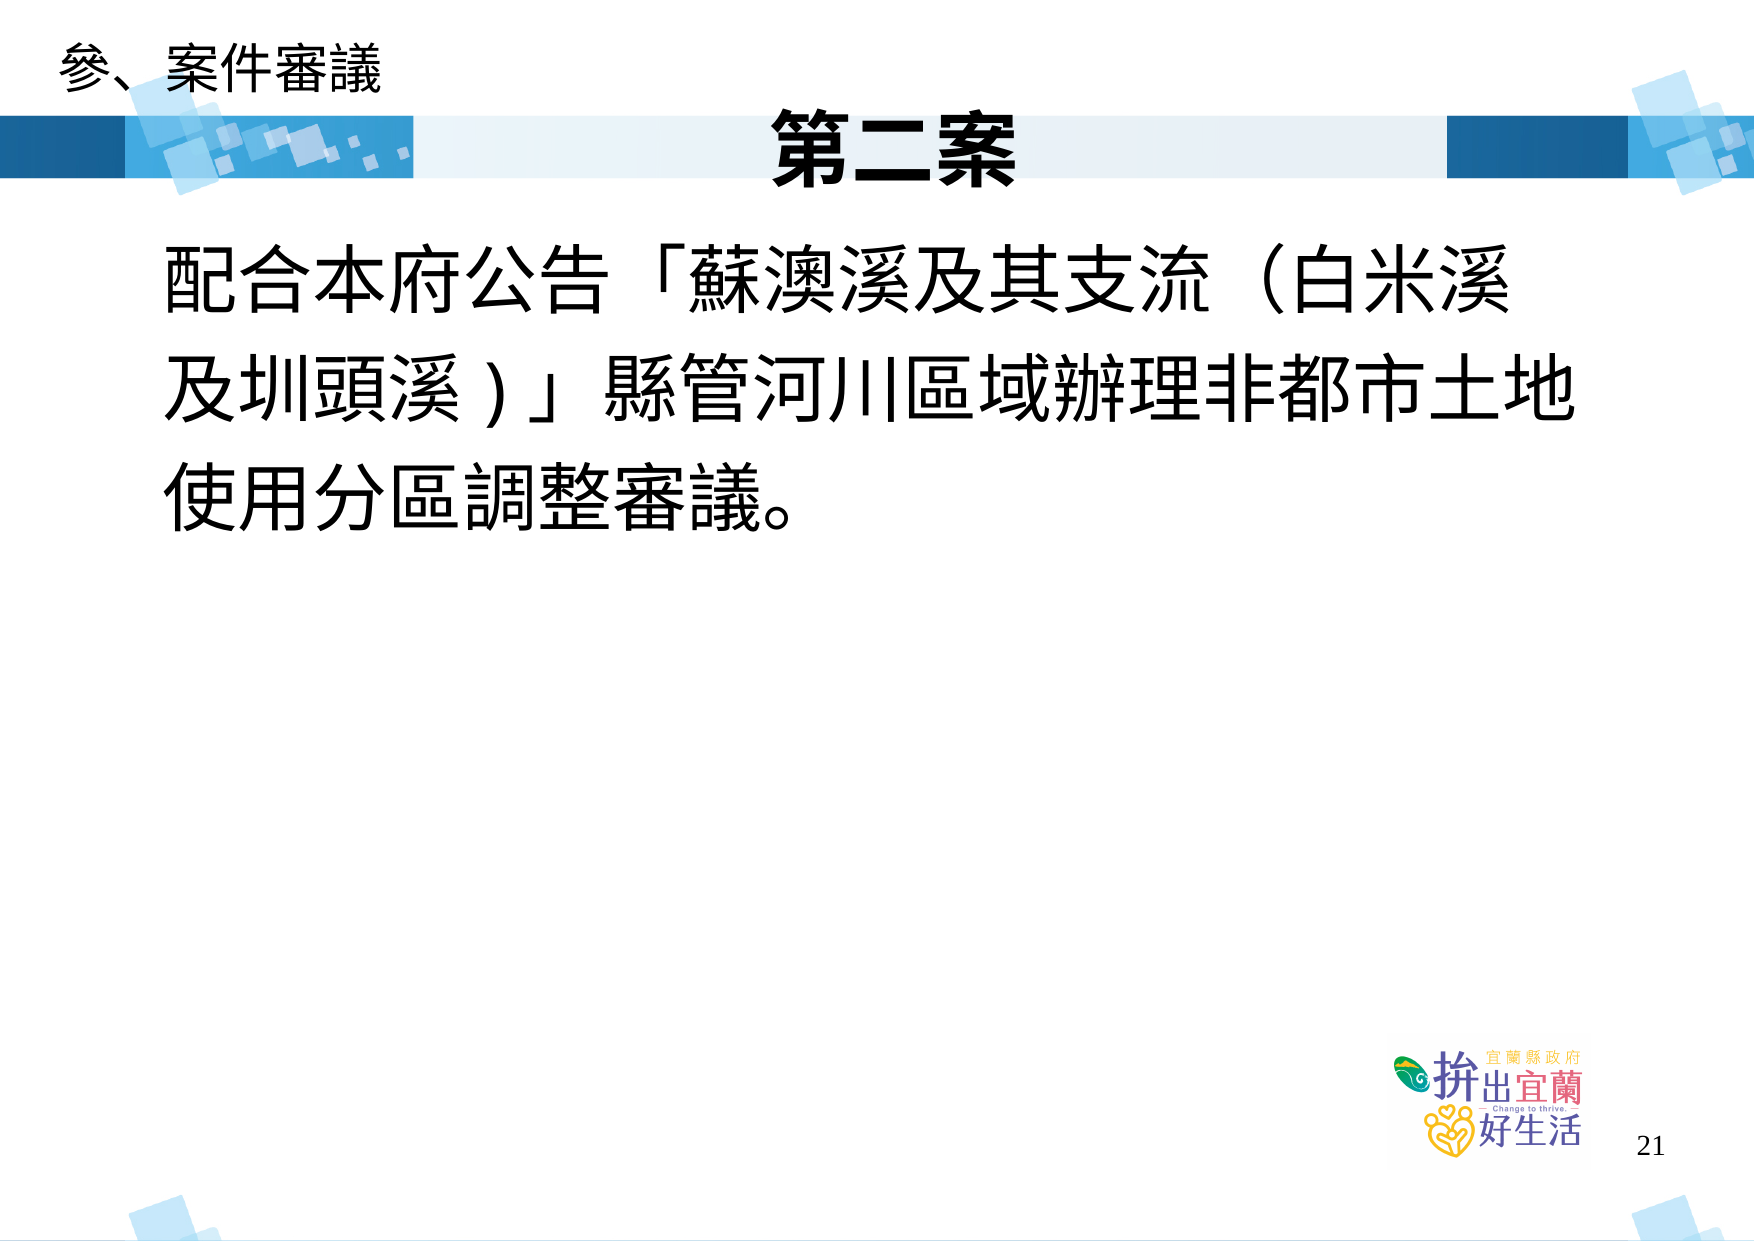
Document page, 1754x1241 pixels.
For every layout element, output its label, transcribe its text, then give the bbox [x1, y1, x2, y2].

picture [0, 0, 1754, 1241]
text_box 配合本府公告「蘇澳溪及其支流（白米溪及圳頭溪)」縣管河川區域辦理非都市土地使用分區調整審議。 [147, 213, 1595, 709]
text_box [413, 88, 1447, 213]
text_box 第二案 [754, 76, 1034, 203]
text_box 參、案件審議 [42, 17, 739, 144]
